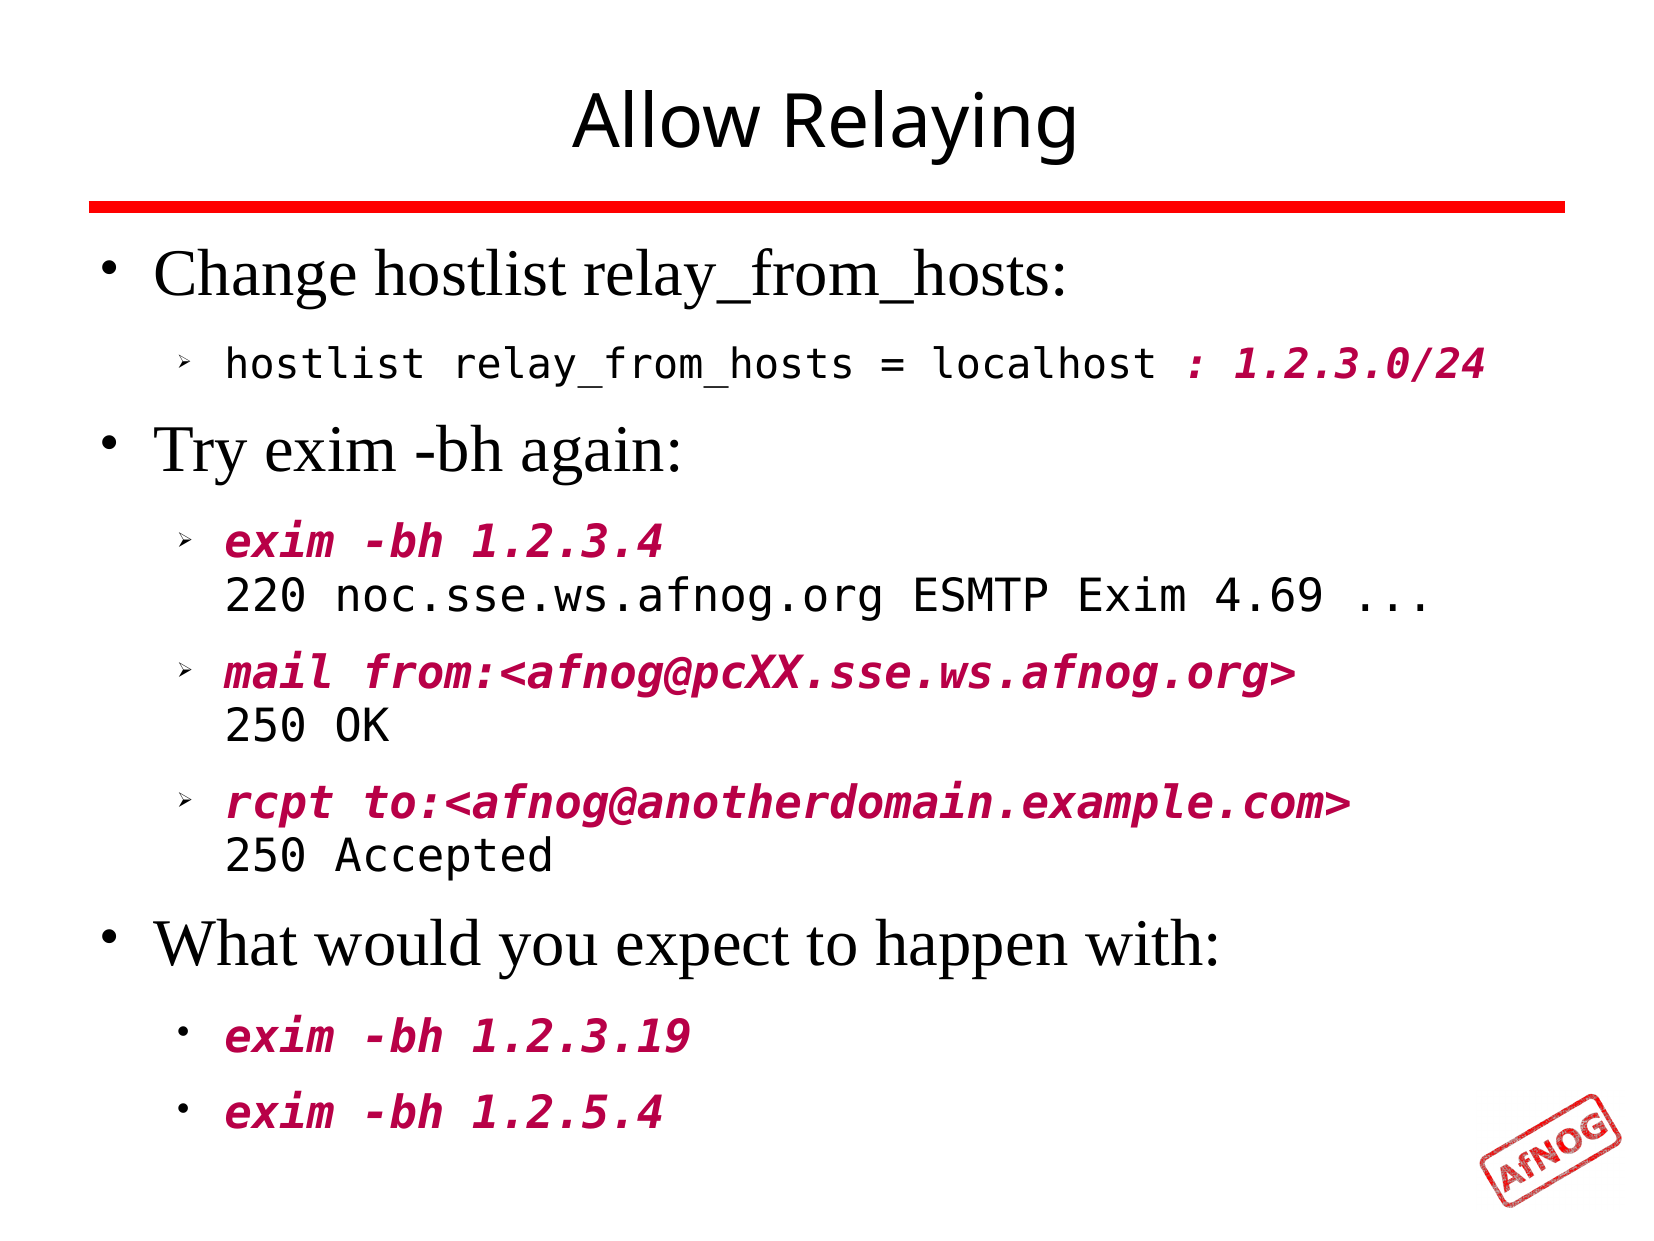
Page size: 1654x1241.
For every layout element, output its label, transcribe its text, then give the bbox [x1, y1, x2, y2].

picture [1476, 1090, 1625, 1211]
title Allow Relaying [88, 29, 1565, 207]
list Change hostlist relay_from_hosts: hostlist relay_from_hosts = localhost : 1.2.3.0/24 Try exim -bh again: exim -bh 1.2.3.4 220 noc.sse.ws.afnog.org ESMTP Exim 4.69 ... mail from:<afnog@pcXX.sse.ws.afnog.org> 250 OK rcpt to:<afnog@anotherdomain.example.com> 250 Accepted What would you expect to happen with: exim -bh 1.2.3.19 exim -bh 1.2.5.4 [82, 236, 1571, 1140]
